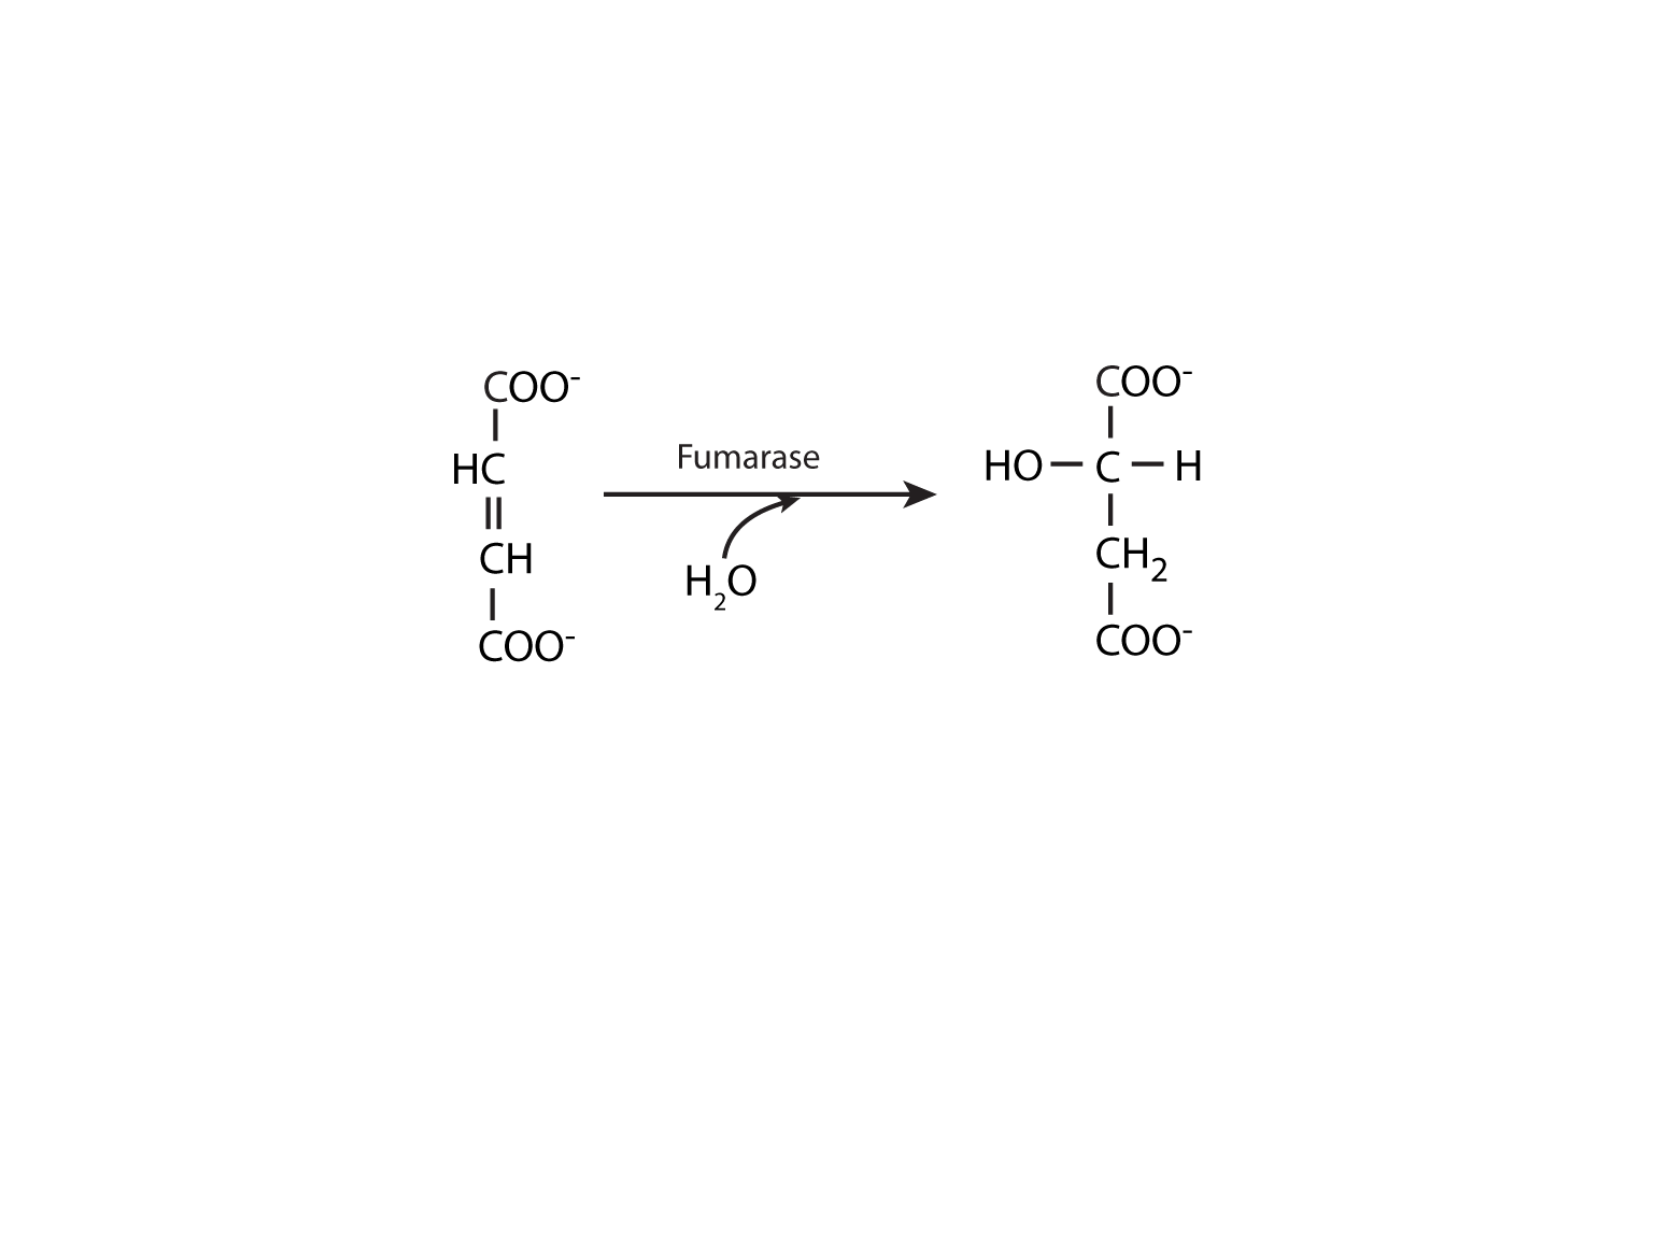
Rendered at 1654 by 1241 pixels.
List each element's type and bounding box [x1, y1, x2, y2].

picture [451, 345, 1203, 672]
